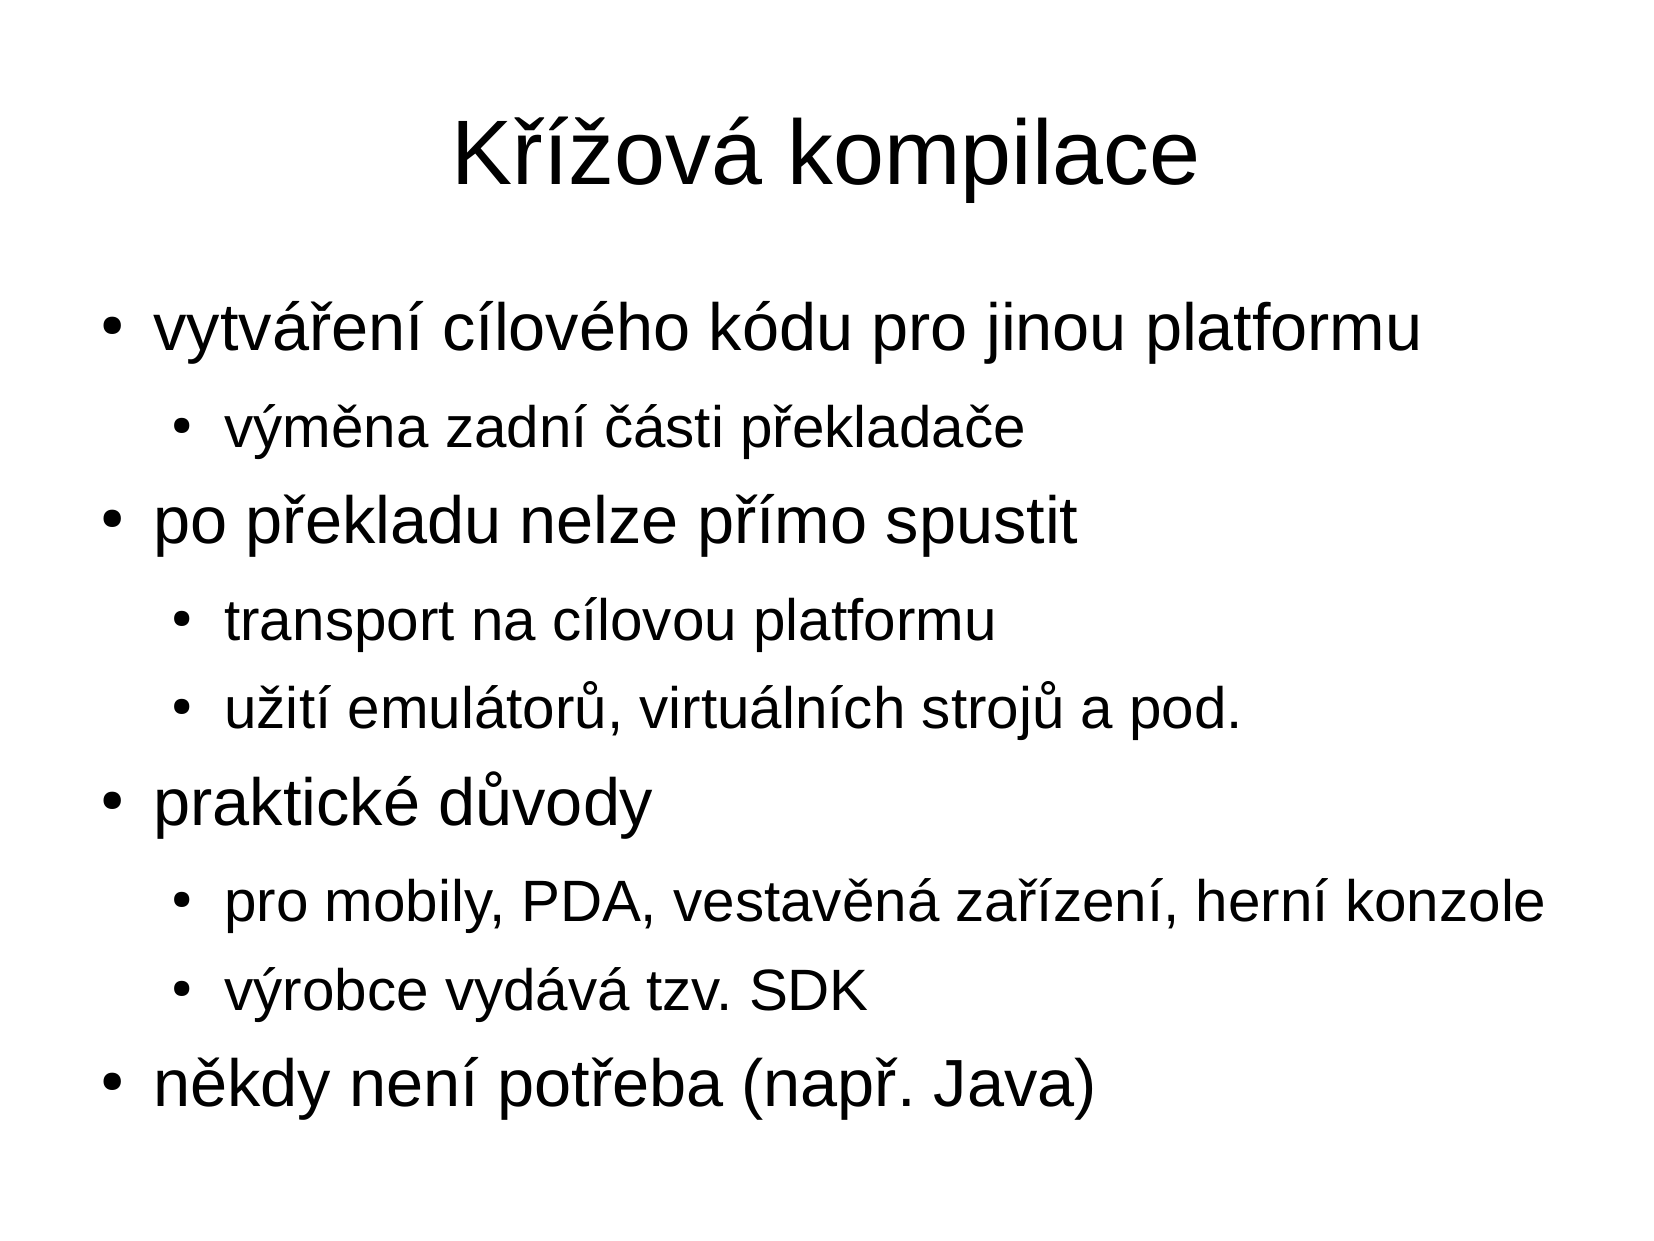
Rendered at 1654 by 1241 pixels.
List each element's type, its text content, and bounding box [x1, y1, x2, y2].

list vytváření cílového kódu pro jinou platformu výměna zadní části překladače po překladu nelze přímo spustit transport na cílovou platformu užití emulátorů, virtuálních strojů a pod. praktické důvody pro mobily, PDA, vestavěná zařízení, herní konzole výrobce vydává tzv. SDK někdy není potřeba (např. Java) [82, 290, 1571, 1122]
title Křížová kompilace [82, 56, 1571, 250]
